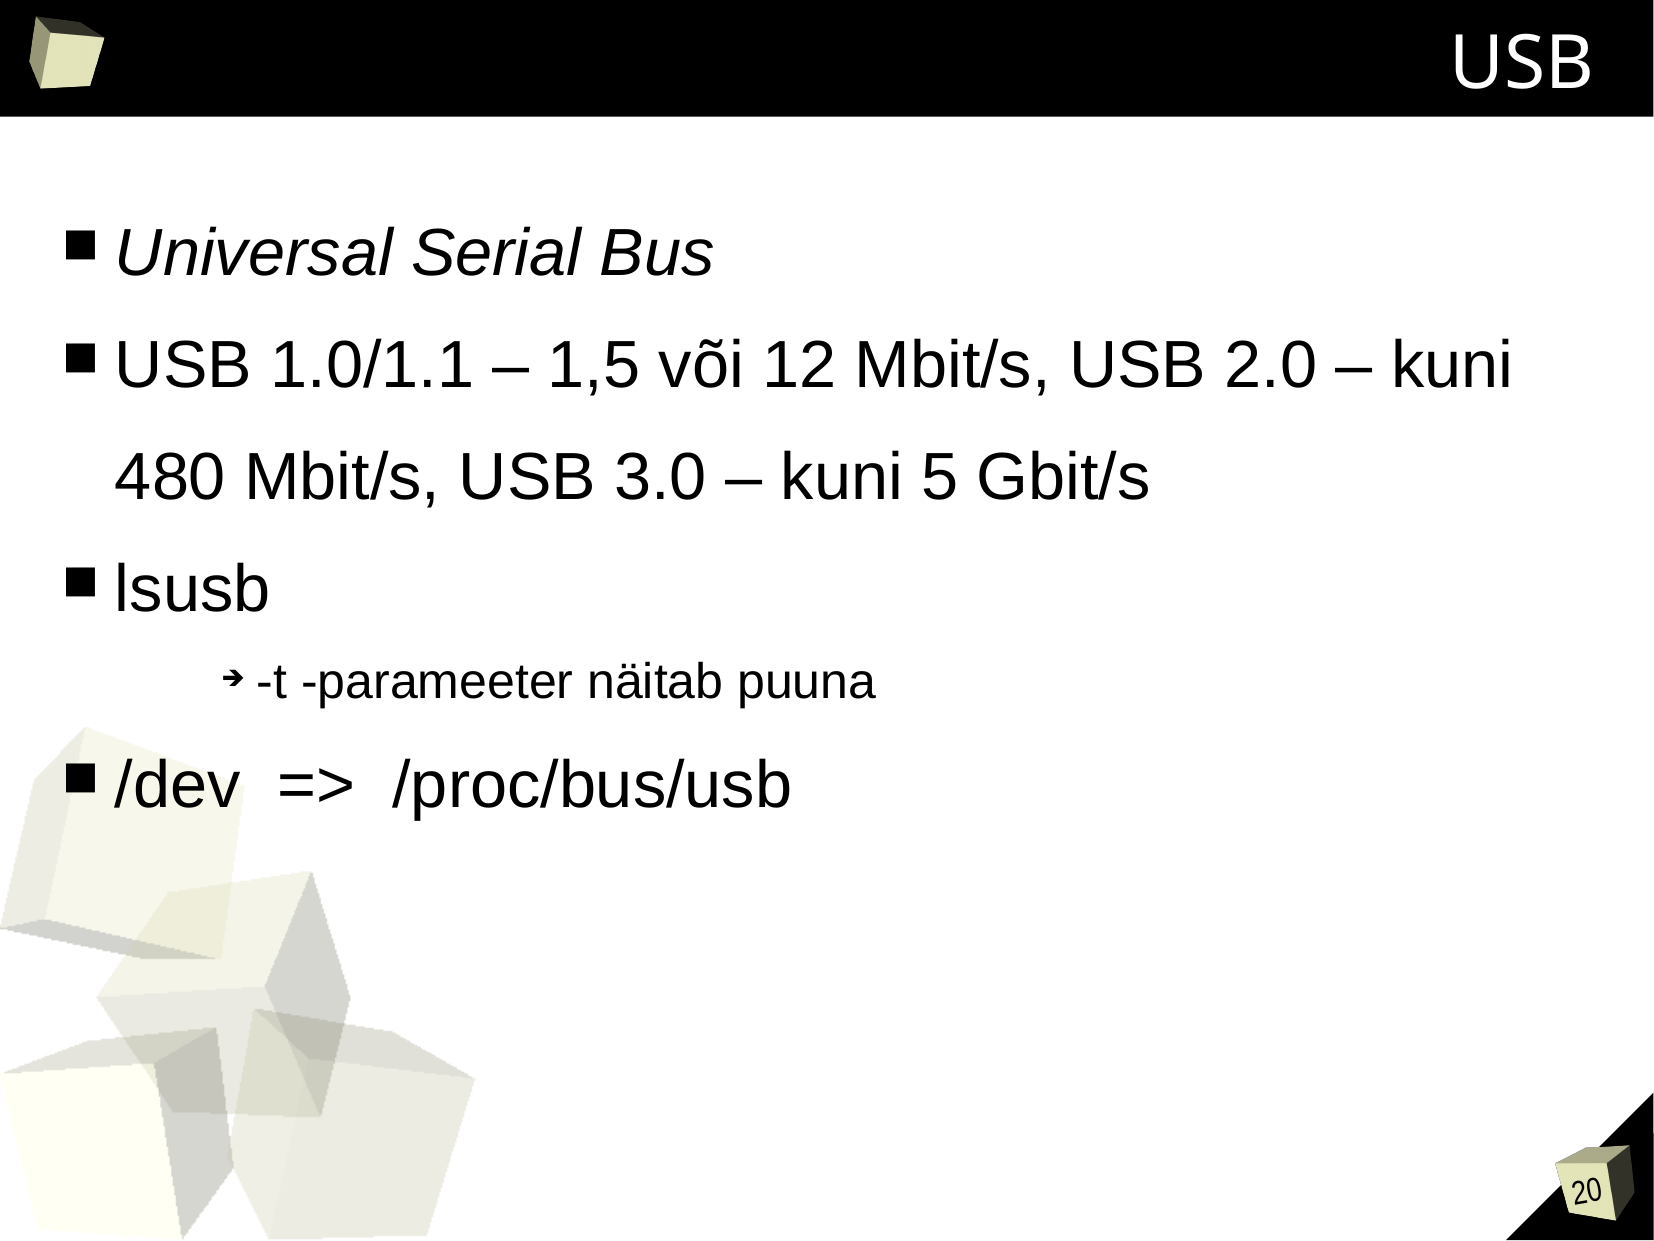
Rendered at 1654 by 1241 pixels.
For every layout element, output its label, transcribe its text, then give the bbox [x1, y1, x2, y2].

list Universal Serial Bus USB 1.0/1.1 – 1,5 või 12 Mbit/s, USB 2.0 – kuni 480 Mbit/s, USB 3.0 – kuni 5 Gbit/s lsusb -t -parameeter näitab puuna /dev => /proc/bus/usb [44, 177, 1611, 1214]
picture [0, 726, 477, 1241]
title USB [118, 0, 1595, 119]
